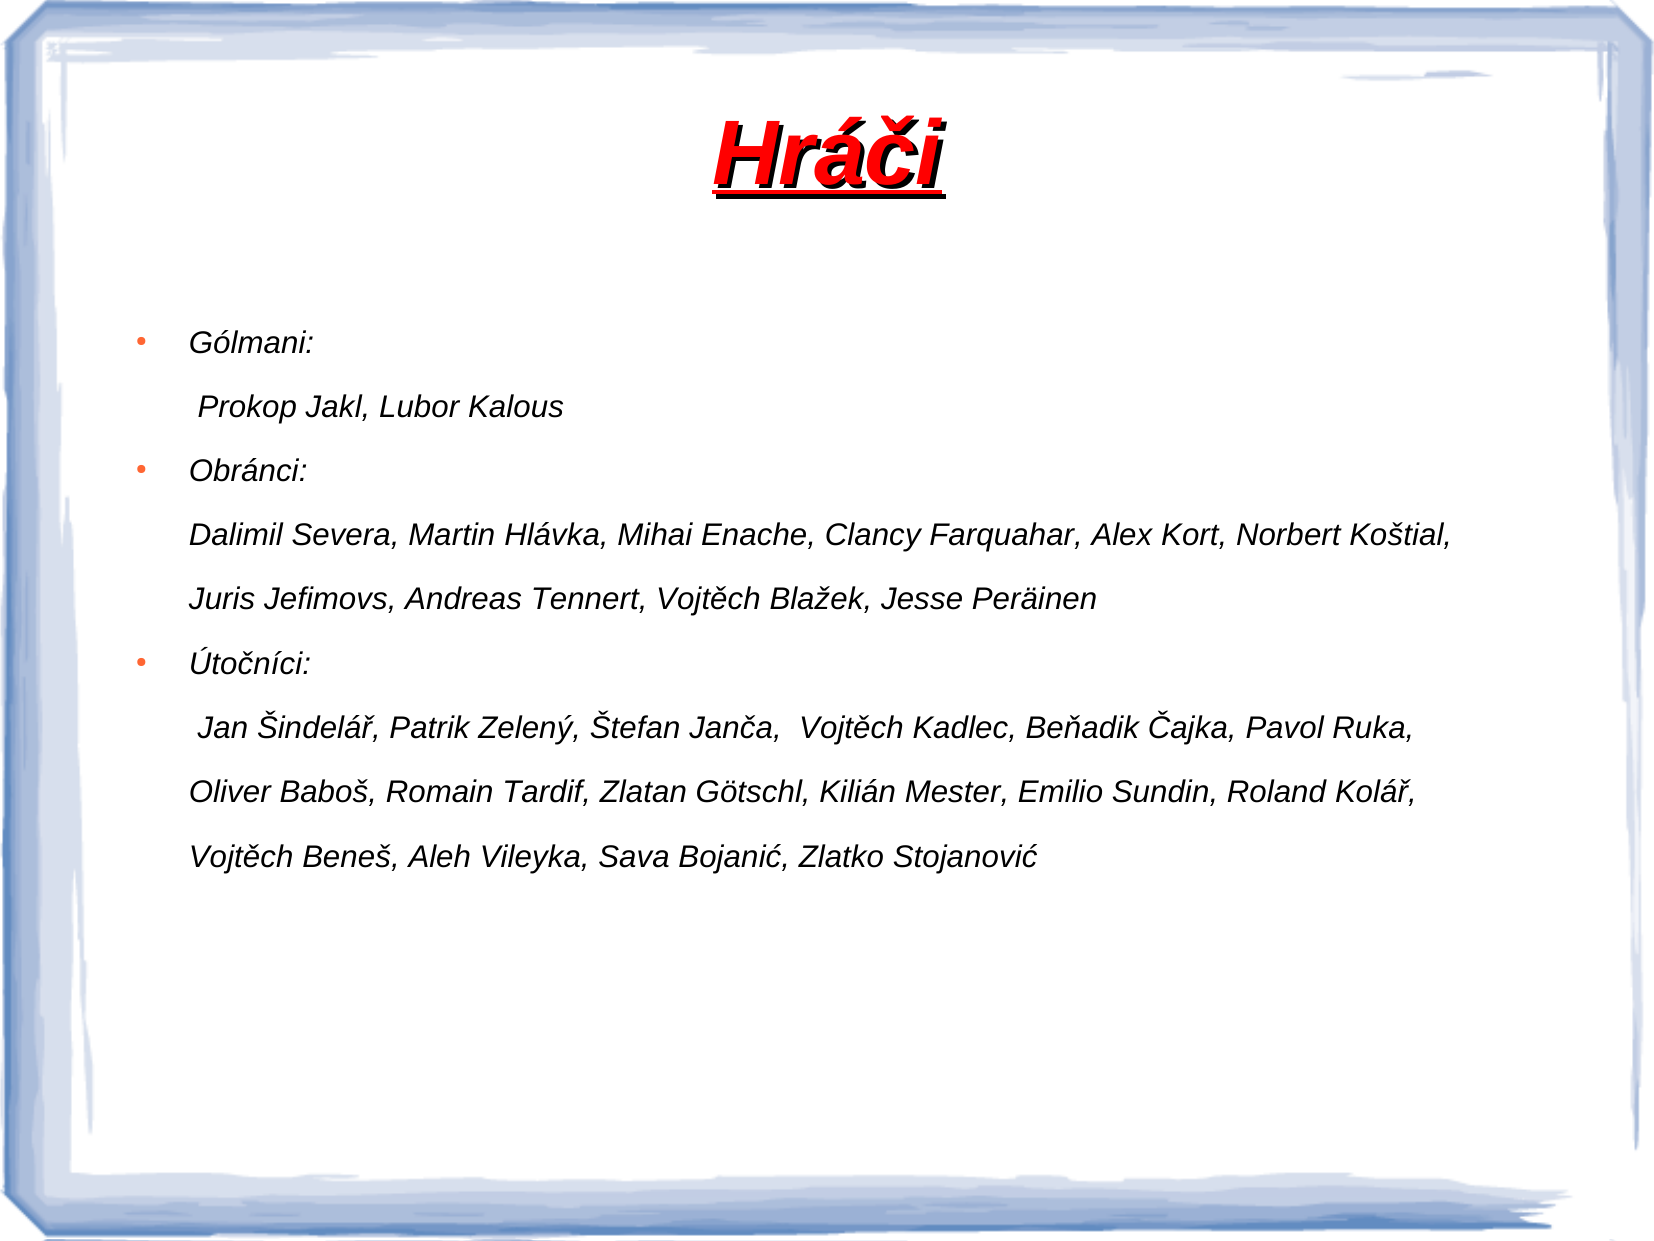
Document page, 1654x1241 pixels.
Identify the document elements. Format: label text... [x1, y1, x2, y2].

title Hráči [82, 49, 1571, 257]
picture [0, 0, 1654, 1241]
list Gólmani: Prokop Jakl, Lubor Kalous Obránci: Dalimil Severa, Martin Hlávka, Mihai Enache, Clancy Farquahar, Alex Kort, Norbert Koštial, Juris Jefimovs, Andreas Tennert, Vojtěch Blažek, Jesse Peräinen Útočníci: Jan Šindelář, Patrik Zelený, Štefan Janča, Vojtěch Kadlec, Beňadik Čajka, Pavol Ruka, Oliver Baboš, Romain Tardif, Zlatan Götschl, Kilián Mester, Emilio Sundin, Roland Kolář, Vojtěch Beneš, Aleh Vileyka, Sava Bojanić, Zlatko Stojanović [118, 324, 1571, 1144]
